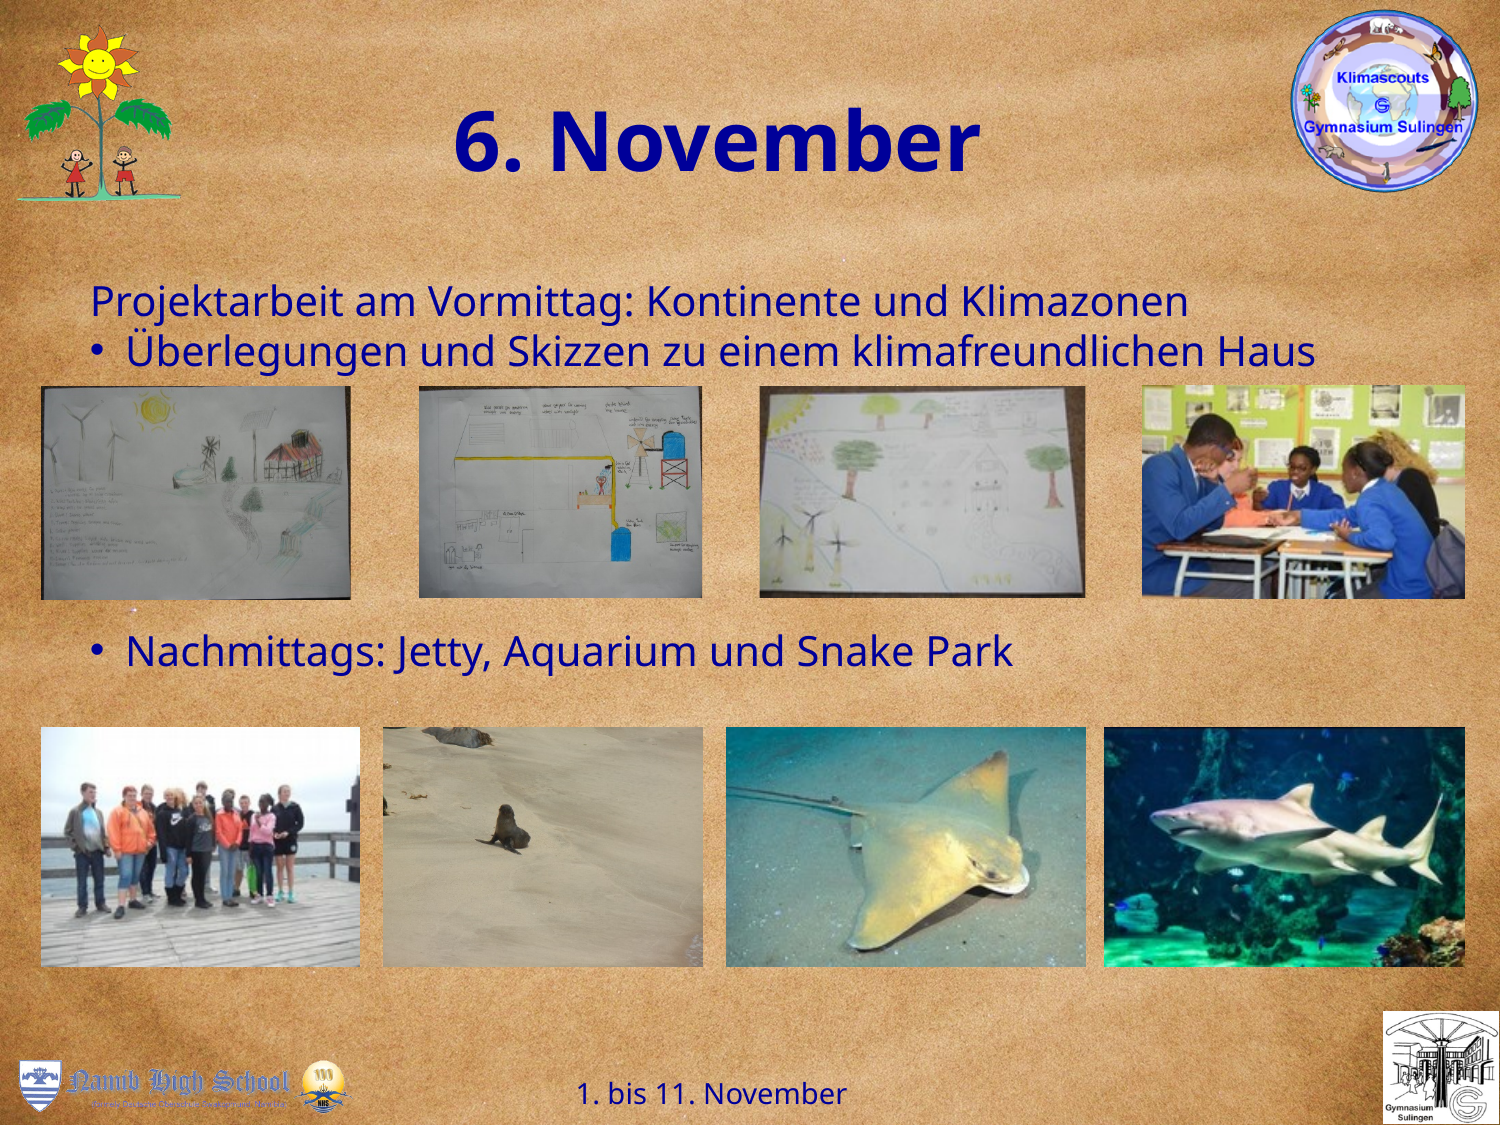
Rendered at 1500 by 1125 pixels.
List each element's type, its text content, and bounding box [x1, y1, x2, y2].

text_box 6. November [189, 45, 1246, 233]
text_box Projektarbeit am Vormittag: Kontinente und Klimazonen Überlegungen und Skizzen zu einem klimafreundlichen Haus Nachmittags: Jetty, Aquarium und Snake Park [75, 267, 1425, 1010]
picture [0, 0, 1500, 1125]
